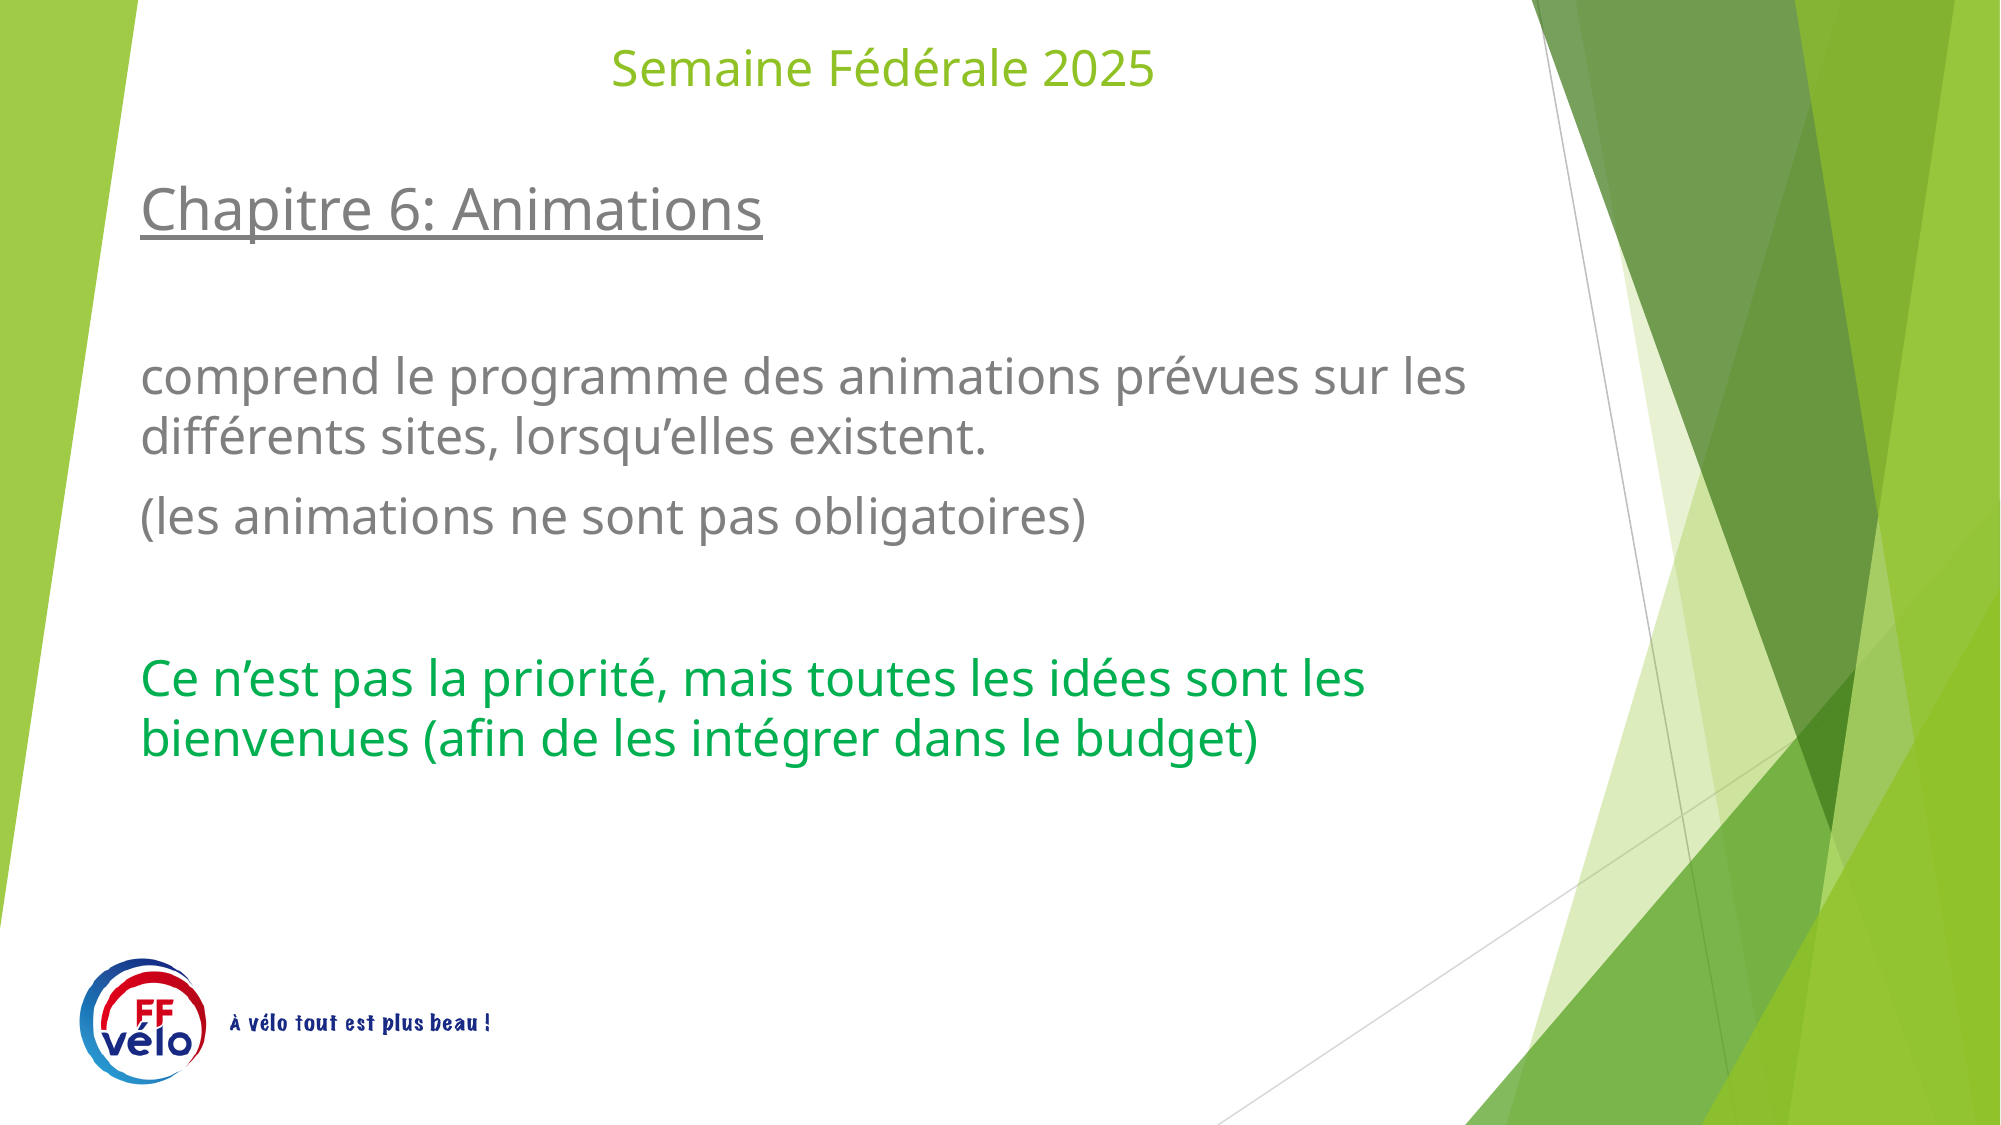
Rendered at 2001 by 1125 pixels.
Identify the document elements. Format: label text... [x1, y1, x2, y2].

subtitle Chapitre 6: Animations comprend le programme des animations prévues sur les différents sites, lorsqu’elles existent. (les animations ne sont pas obligatoires) Ce n’est pas la priorité, mais toutes les idées sont les bienvenues (afin de les intégrer dans le budget) [125, 164, 1522, 961]
title Semaine Fédérale 2025 [247, 15, 1522, 105]
picture [78, 954, 504, 1088]
